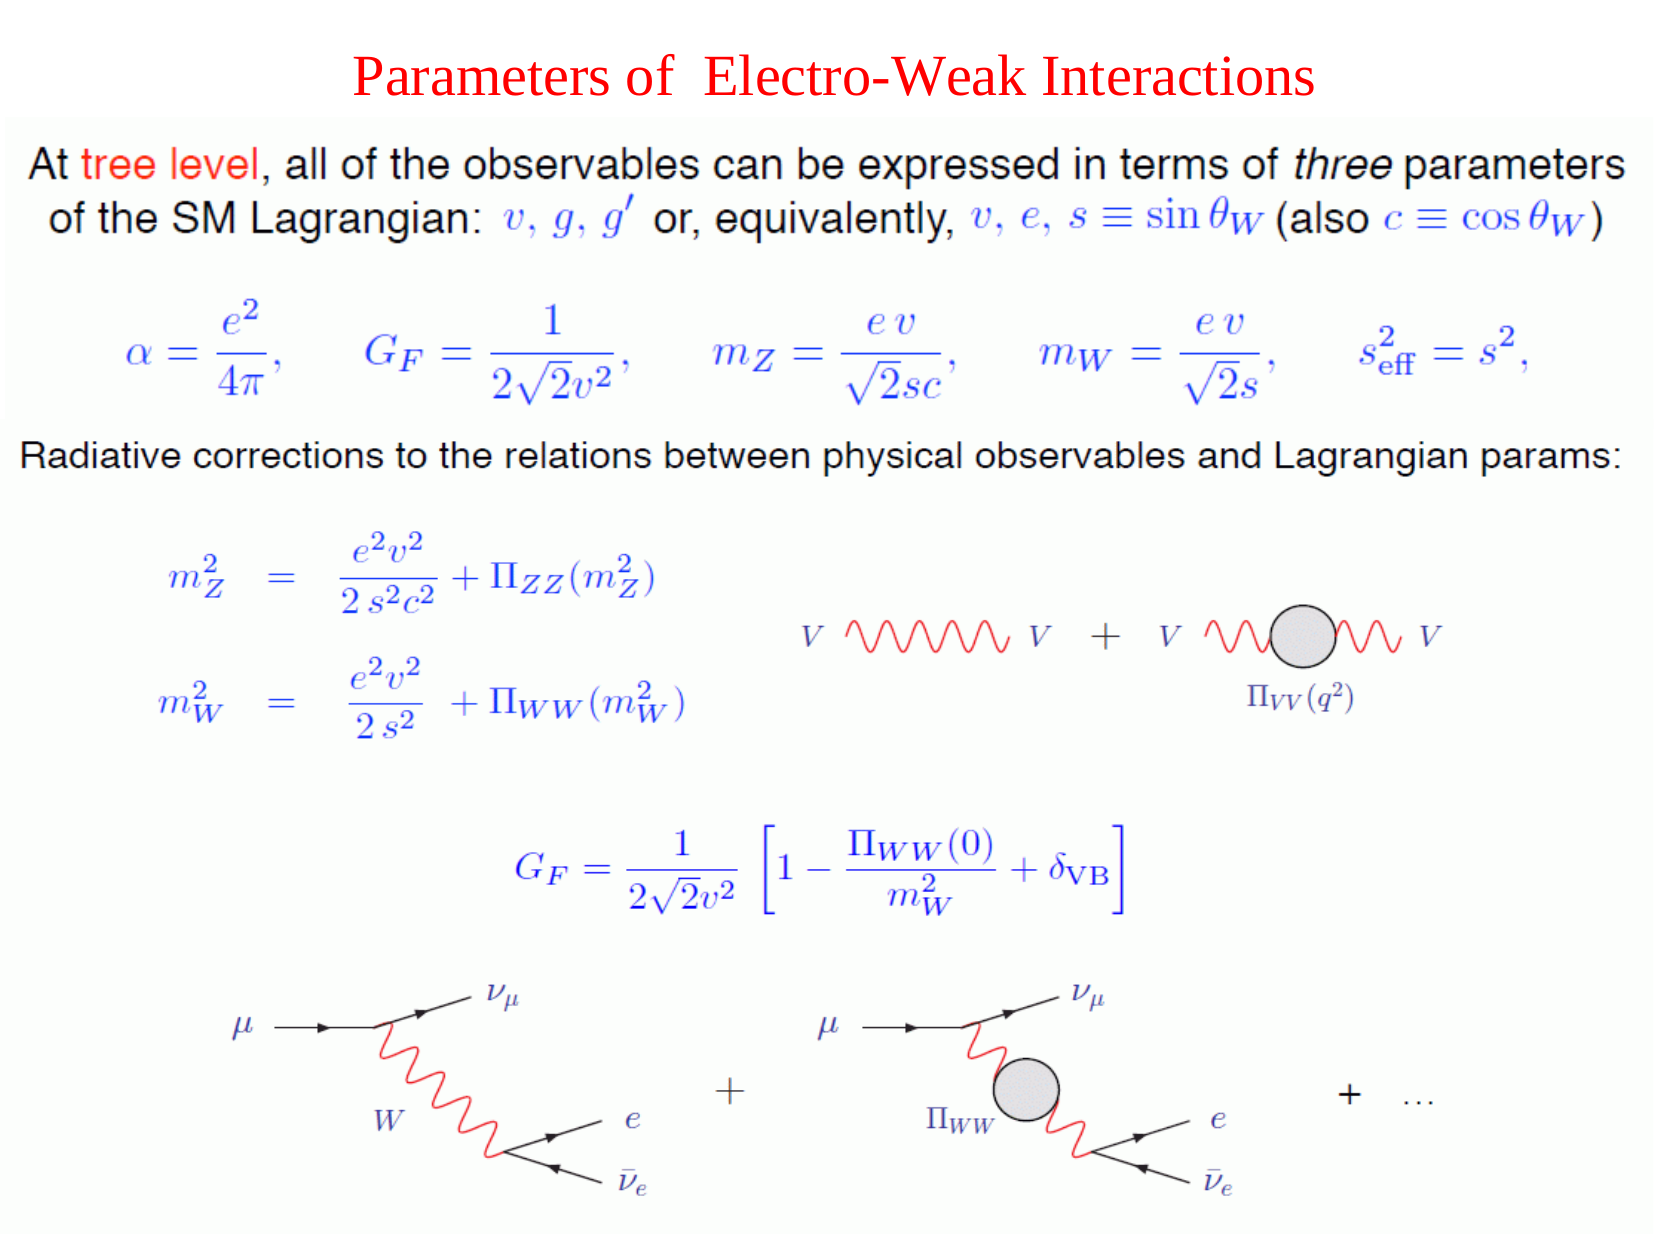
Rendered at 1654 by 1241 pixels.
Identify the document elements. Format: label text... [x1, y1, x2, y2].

picture [0, 117, 1654, 1234]
title Parameters of Electro-Weak Interactions [128, 4, 1541, 117]
